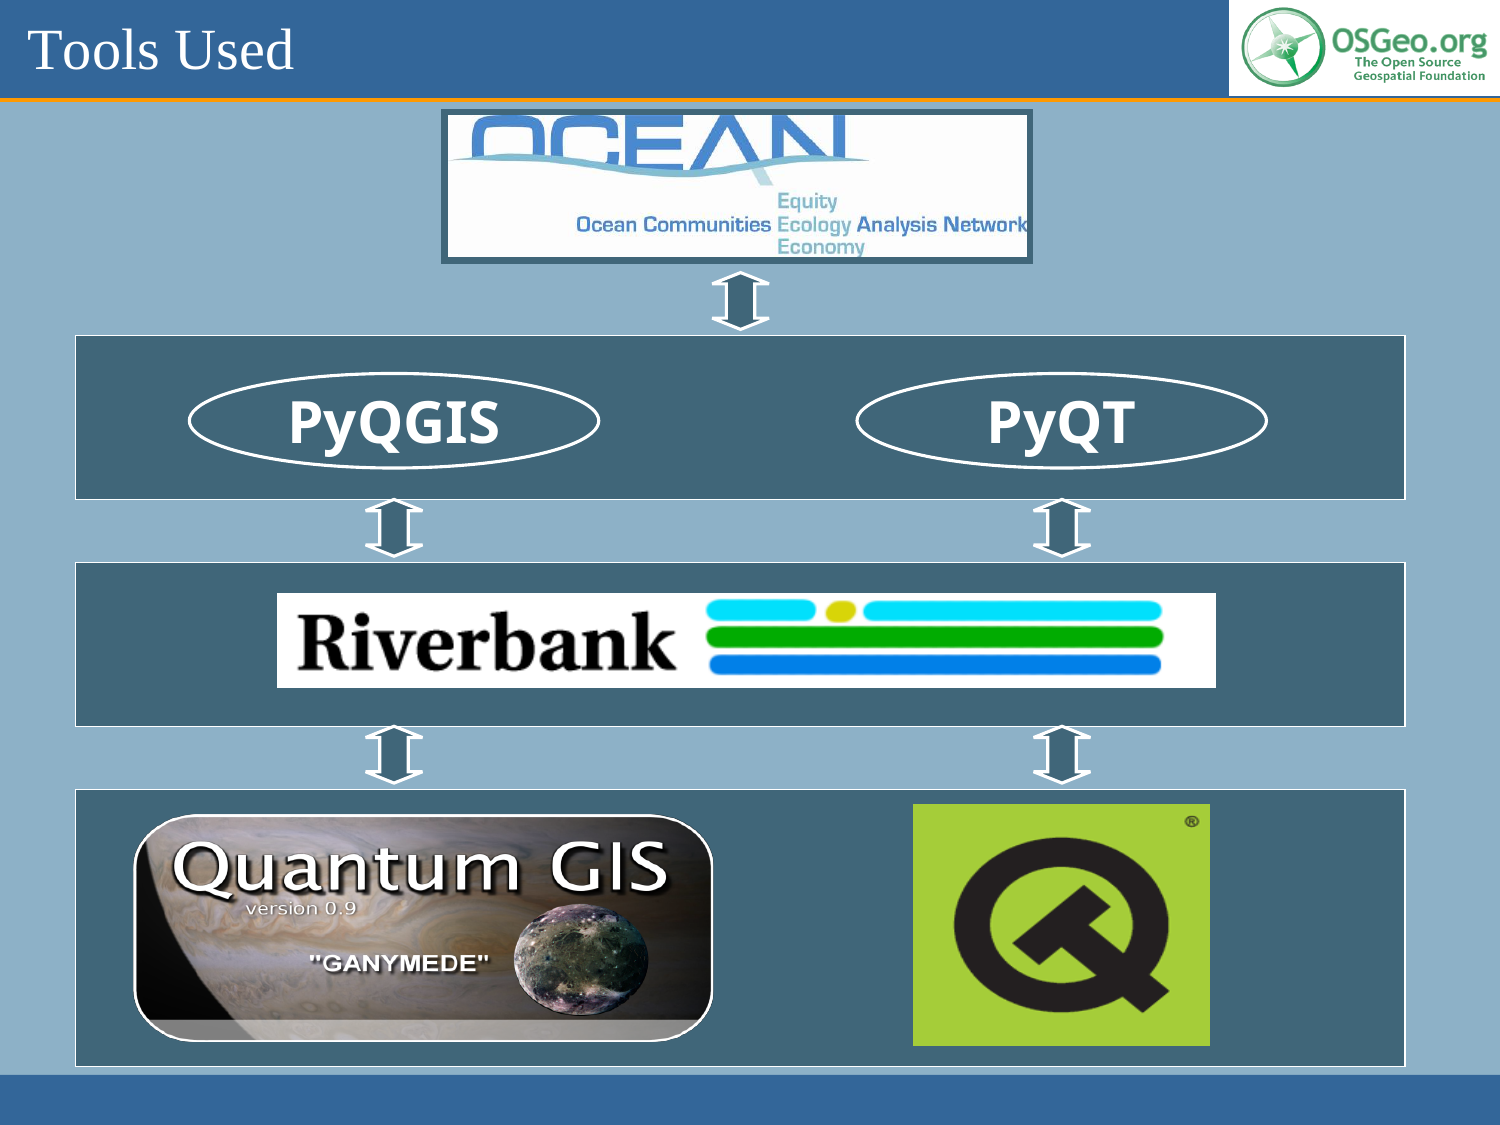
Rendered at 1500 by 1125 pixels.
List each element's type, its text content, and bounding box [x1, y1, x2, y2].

picture [132, 814, 714, 1042]
text_box [75, 335, 1405, 557]
picture [1228, 0, 1500, 97]
picture [913, 804, 1210, 1047]
picture [277, 593, 1216, 688]
text_box [712, 272, 770, 330]
text_box [75, 789, 1405, 1067]
text_box PyQT [857, 373, 1267, 469]
picture [447, 115, 1028, 258]
text_box [75, 562, 1405, 784]
text_box PyQGIS [189, 373, 599, 469]
title Tools Used [12, 0, 1091, 100]
